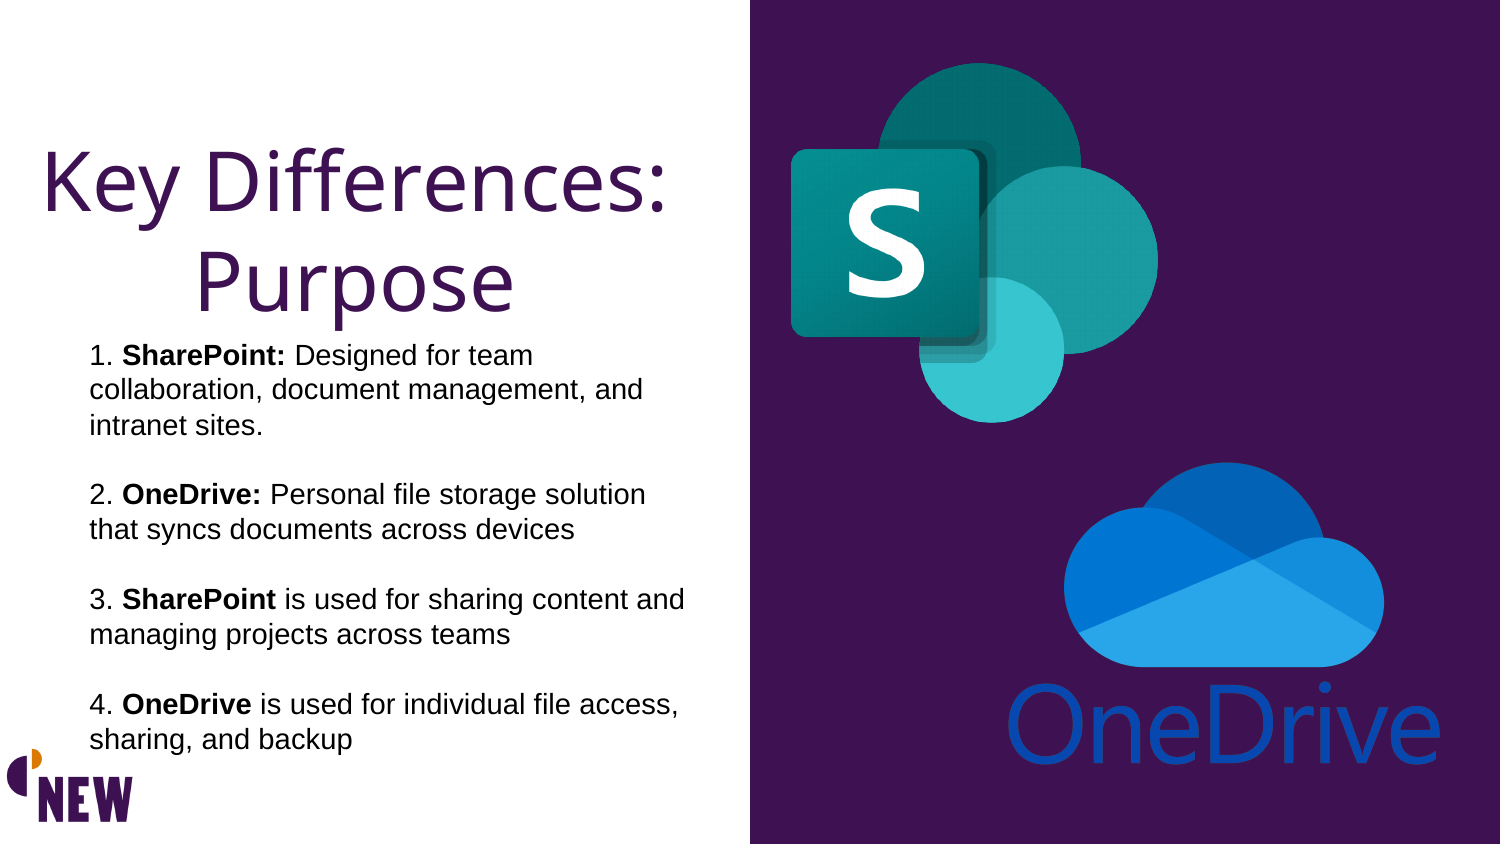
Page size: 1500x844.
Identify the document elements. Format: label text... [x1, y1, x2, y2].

picture [791, 63, 1158, 423]
text_box 1. SharePoint: Designed for team collaboration, document management, and intranet sites. 2. OneDrive: Personal file storage solution that syncs documents across devices 3. SharePoint is used for sharing content and managing projects across teams 4. OneDrive is used for individual file access, sharing, and backup [74, 328, 705, 768]
picture [947, 458, 1500, 769]
title Key Differences: Purpose [23, 18, 687, 343]
